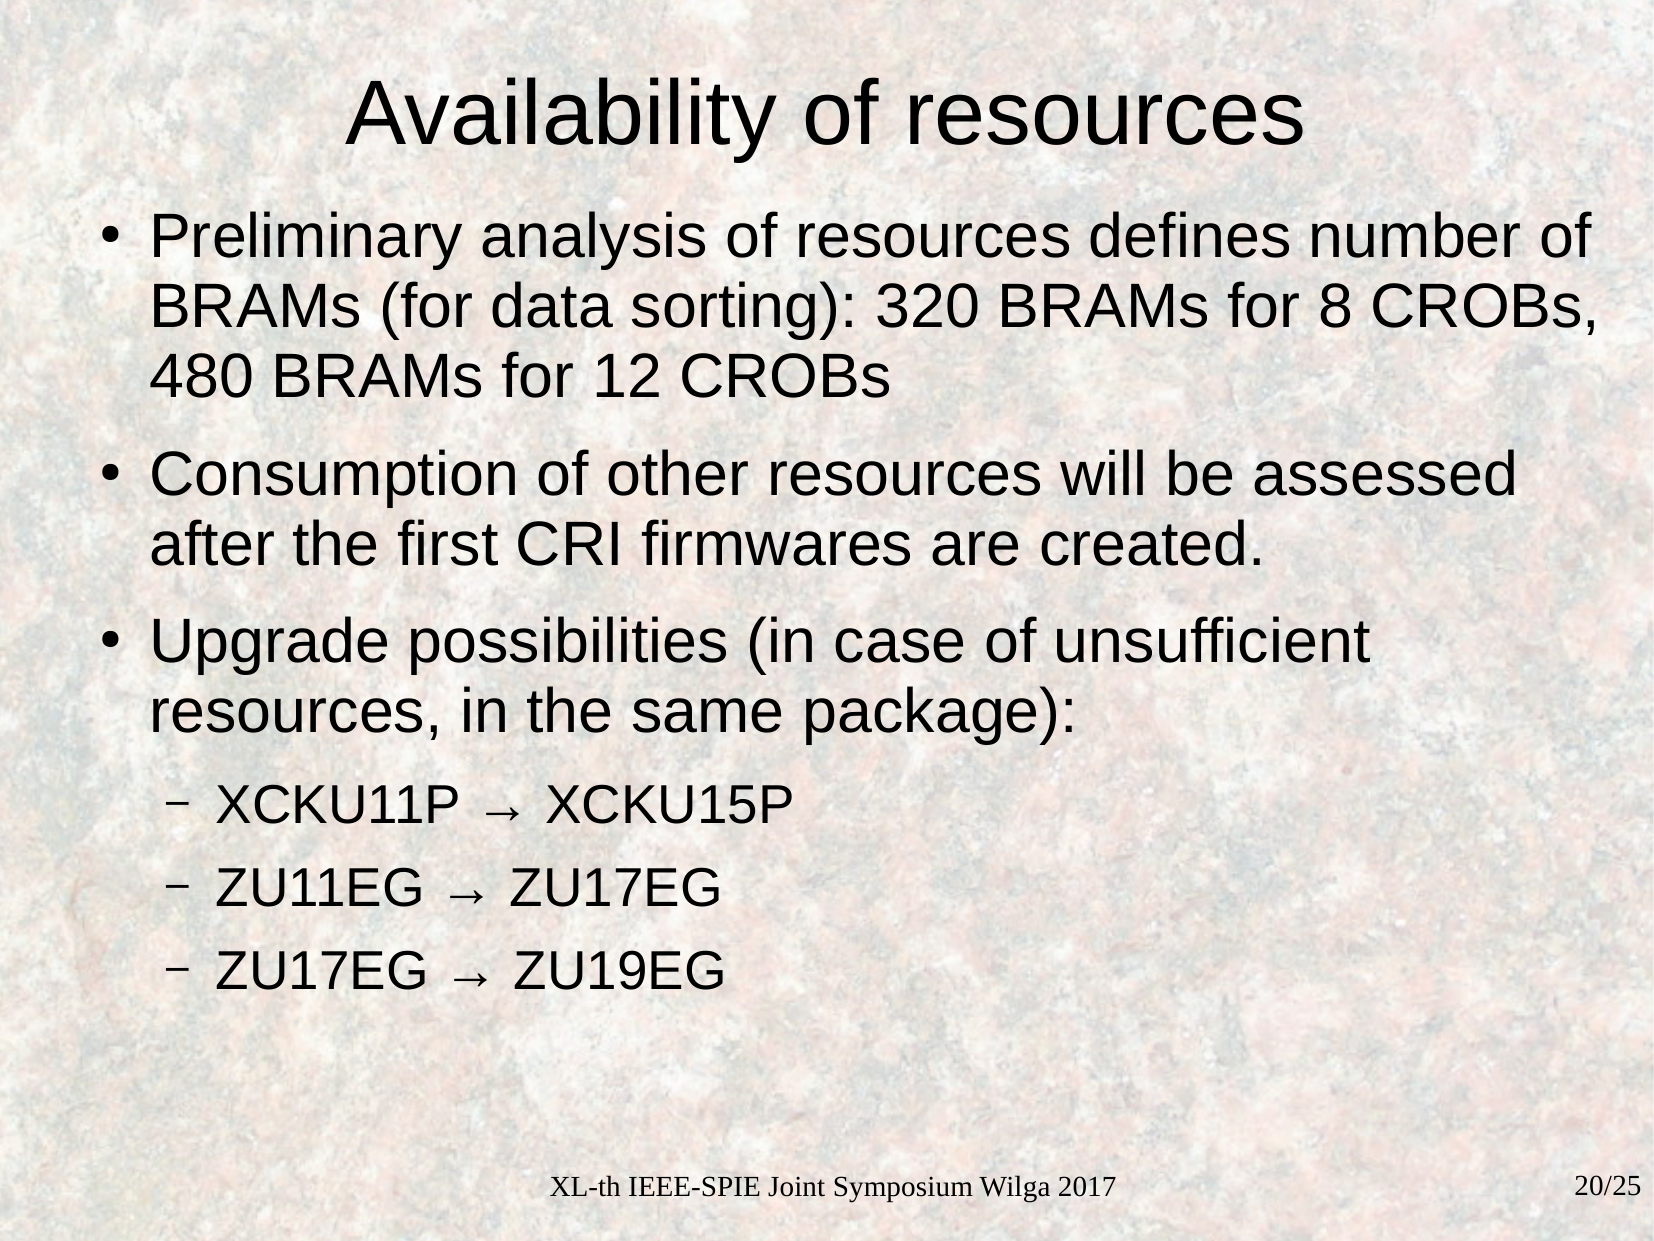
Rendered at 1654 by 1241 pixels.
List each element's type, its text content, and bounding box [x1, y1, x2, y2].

list Preliminary analysis of resources defines number of BRAMs (for data sorting): 320 BRAMs for 8 CROBs, 480 BRAMs for 12 CROBs Consumption of other resources will be assessed after the first CRI firmwares are created. Upgrade possibilities (in case of unsufficient resources, in the same package): XCKU11P → XCKU15P ZU11EG → ZU17EG ZU17EG → ZU19EG [82, 200, 1607, 1010]
picture [0, 0, 1654, 1241]
title Availability of resources [82, 49, 1571, 178]
